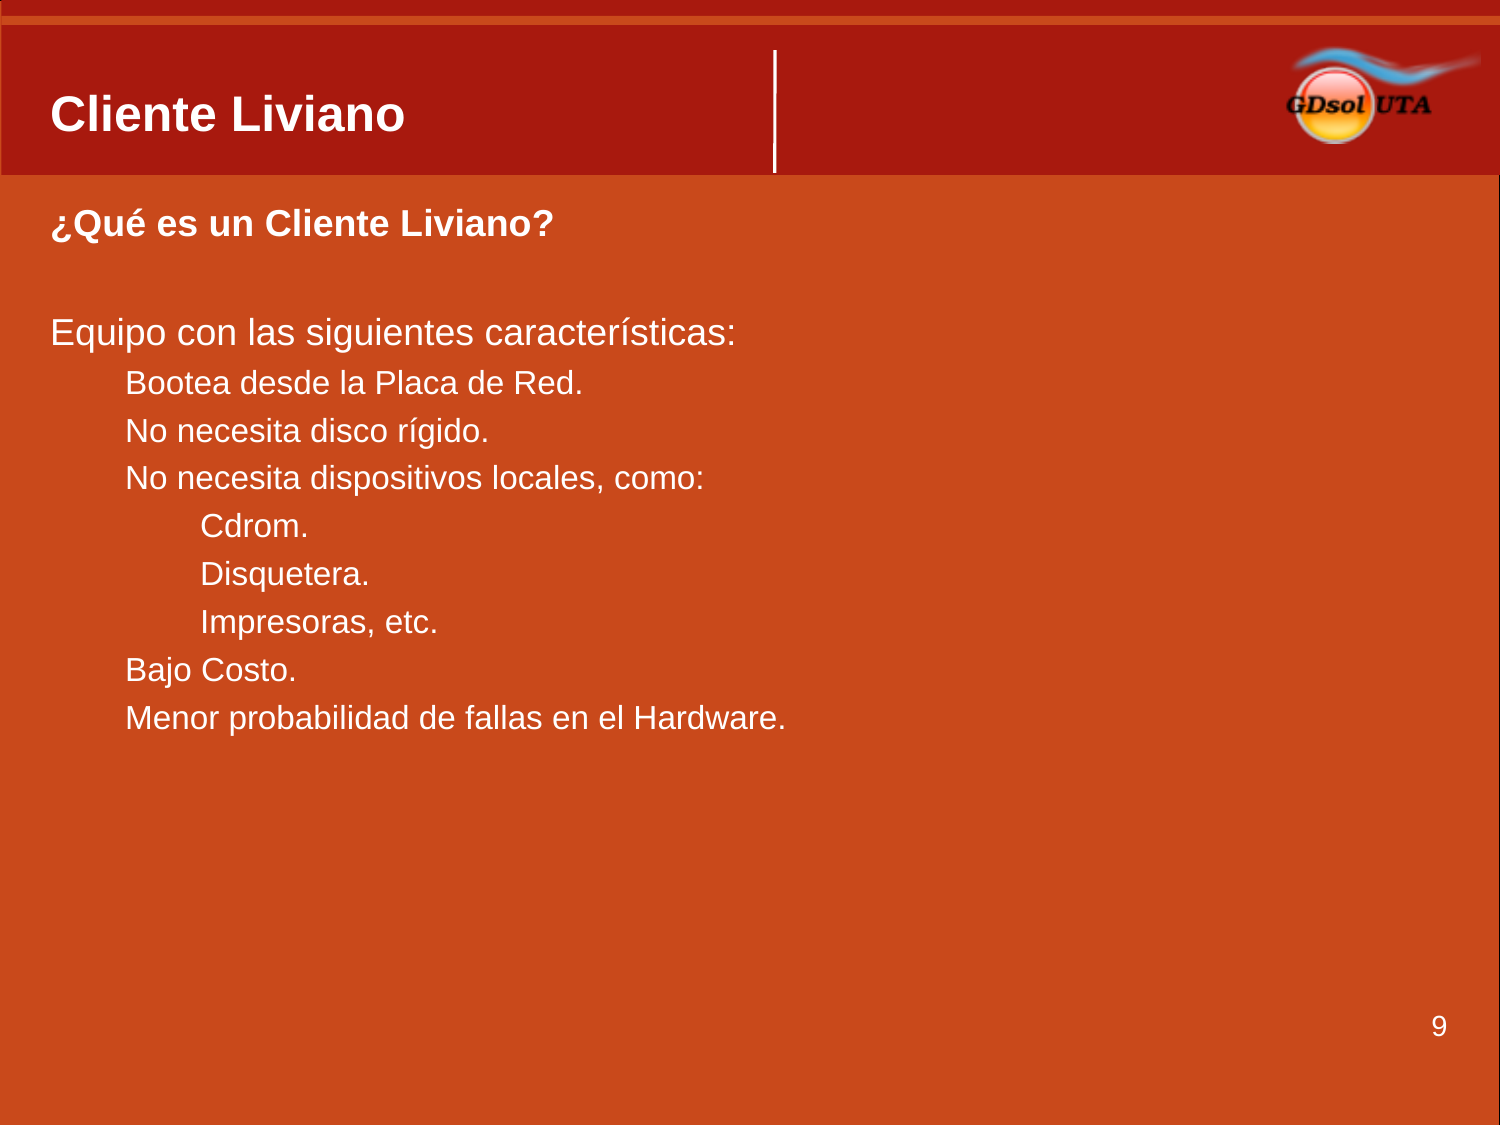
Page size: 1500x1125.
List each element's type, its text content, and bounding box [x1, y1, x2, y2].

title Cliente Liviano [50, 60, 751, 164]
picture [1285, 45, 1481, 144]
list ¿Qué es un Cliente Liviano? Equipo con las siguientes características: Bootea desde la Placa de Red. No necesita disco rígido. No necesita dispositivos locales, como: Cdrom. Disquetera. Impresoras, etc. Bajo Costo. Menor probabilidad de fallas en el Hardware. [50, 200, 1450, 988]
